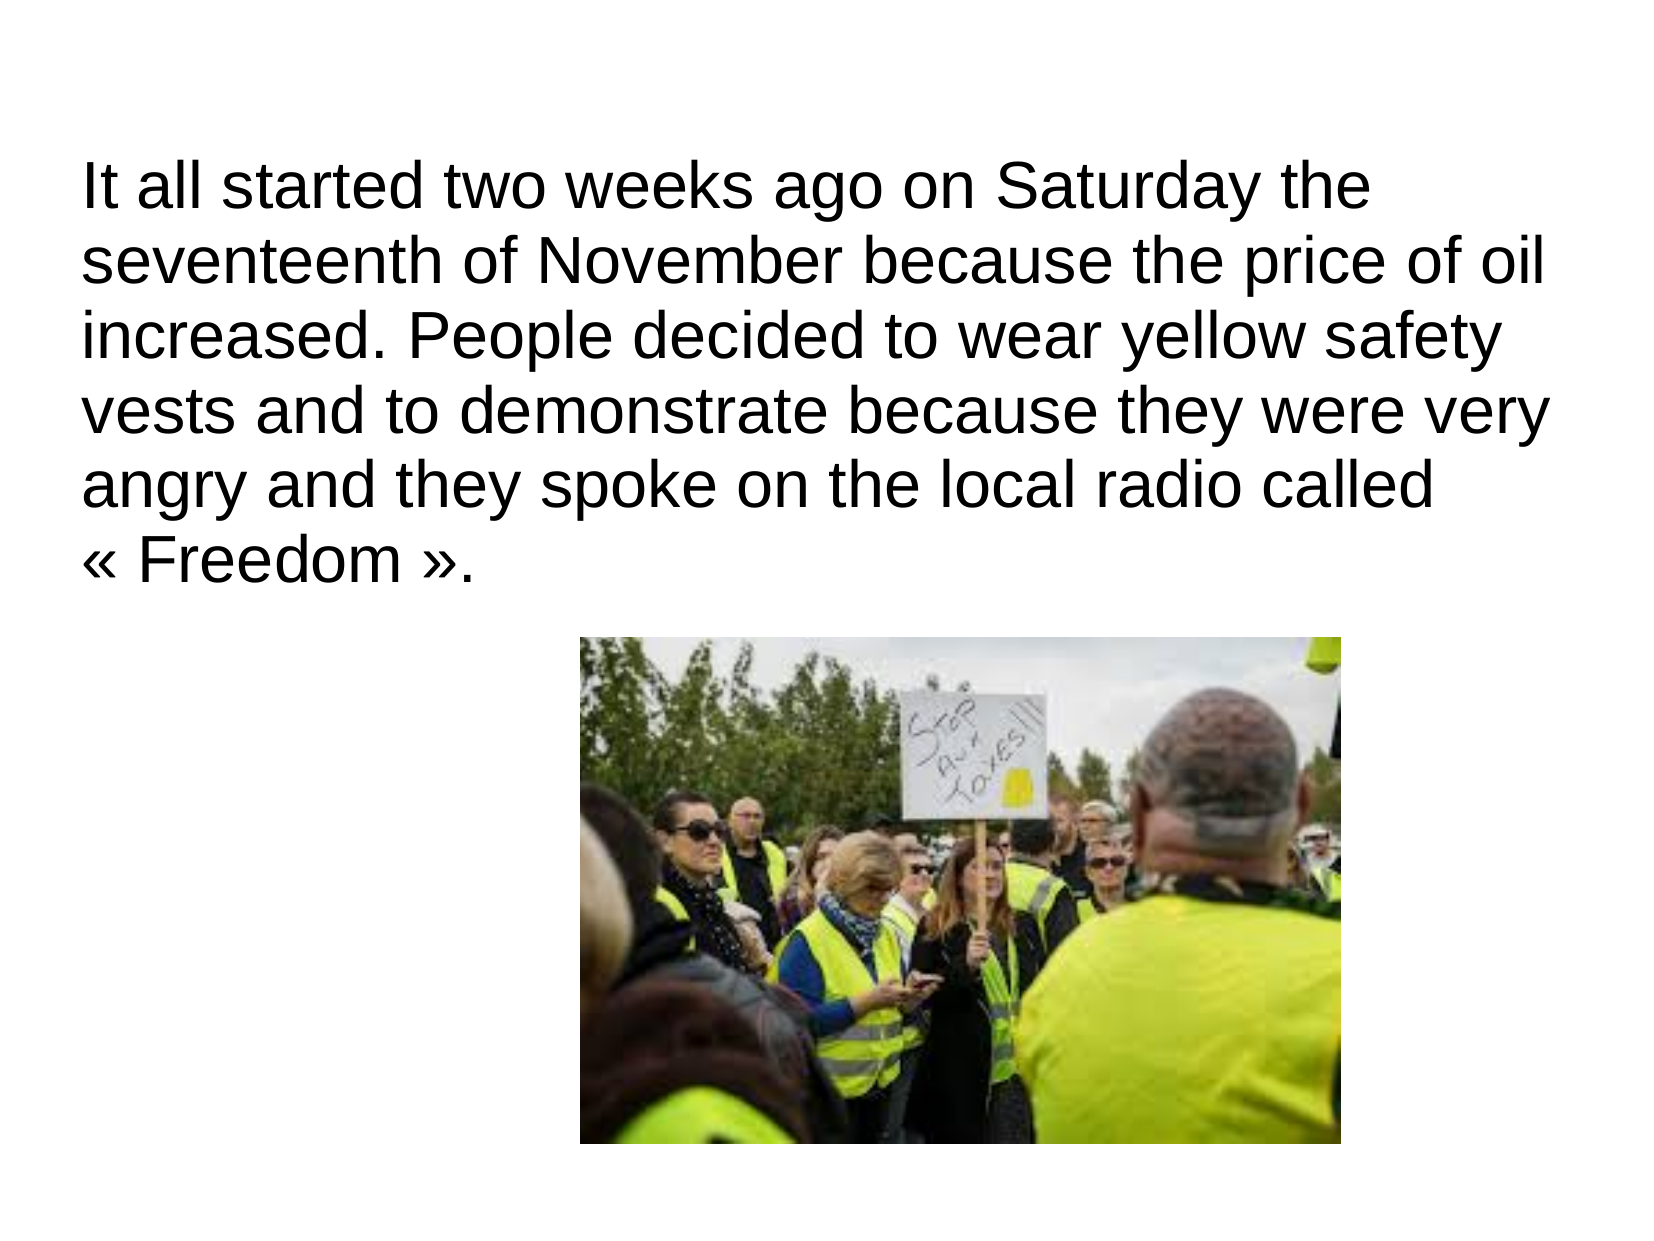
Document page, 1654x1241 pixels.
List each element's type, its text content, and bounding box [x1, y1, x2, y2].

list It all started two weeks ago on Saturday the seventeenth of November because the price of oil increased. People decided to wear yellow safety vests and to demonstrate because they were very angry and they spoke on the local radio called « Freedom ». [81, 148, 1570, 638]
picture [580, 637, 1341, 1144]
